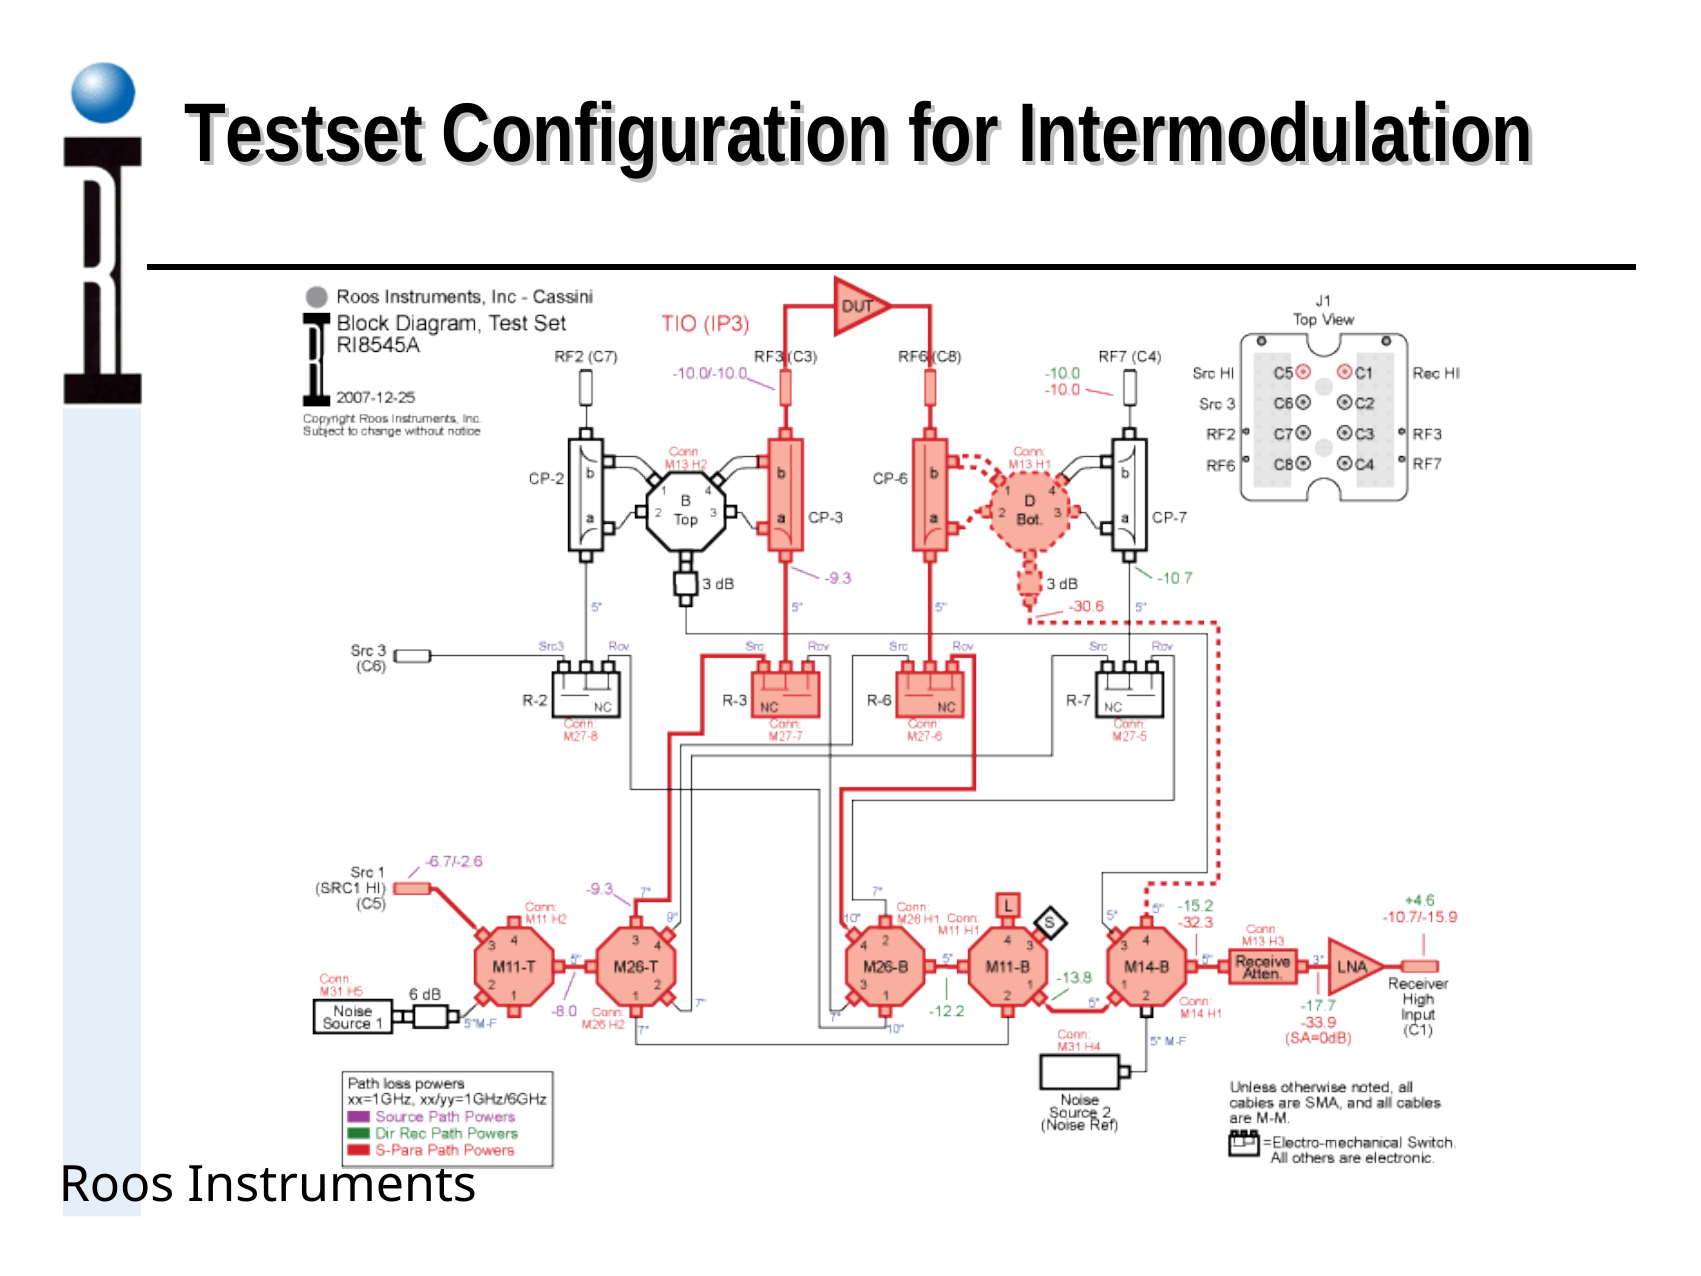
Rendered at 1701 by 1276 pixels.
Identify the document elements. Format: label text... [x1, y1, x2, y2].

picture [59, 58, 147, 411]
text_box Testset Configuration for Intermodulation [184, 92, 1539, 280]
picture [302, 275, 1460, 1169]
